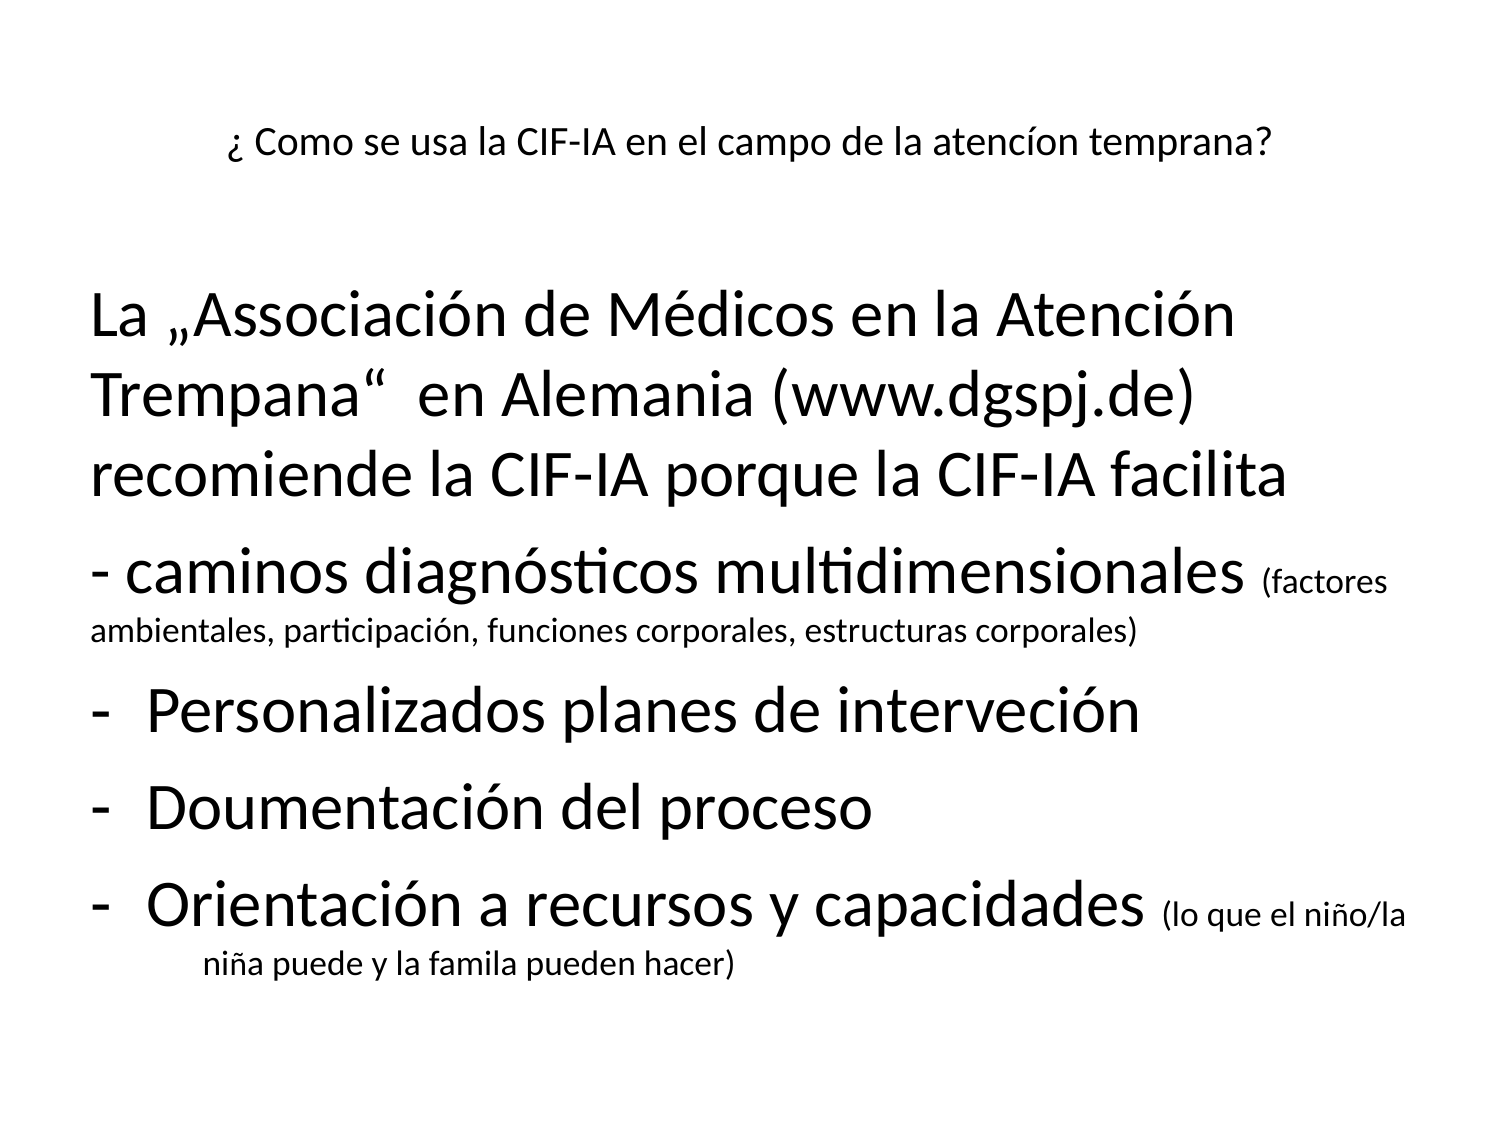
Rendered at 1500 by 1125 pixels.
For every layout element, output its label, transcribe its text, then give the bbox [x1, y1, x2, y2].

list La „Associación de Médicos en la Atención Trempana“ en Alemania (www.dgspj.de) recomiende la CIF-IA porque la CIF-IA facilita - caminos diagnósticos multidimensionales (factores ambientales, participación, funciones corporales, estructuras corporales) Personalizados planes de interveción Doumentación del proceso Orientación a recursos y capacidades (lo que el niño/la niña puede y la famila pueden hacer) [75, 262, 1426, 1005]
title ¿ Como se usa la CIF-IA en el campo de la atencíon temprana? [75, 45, 1426, 233]
